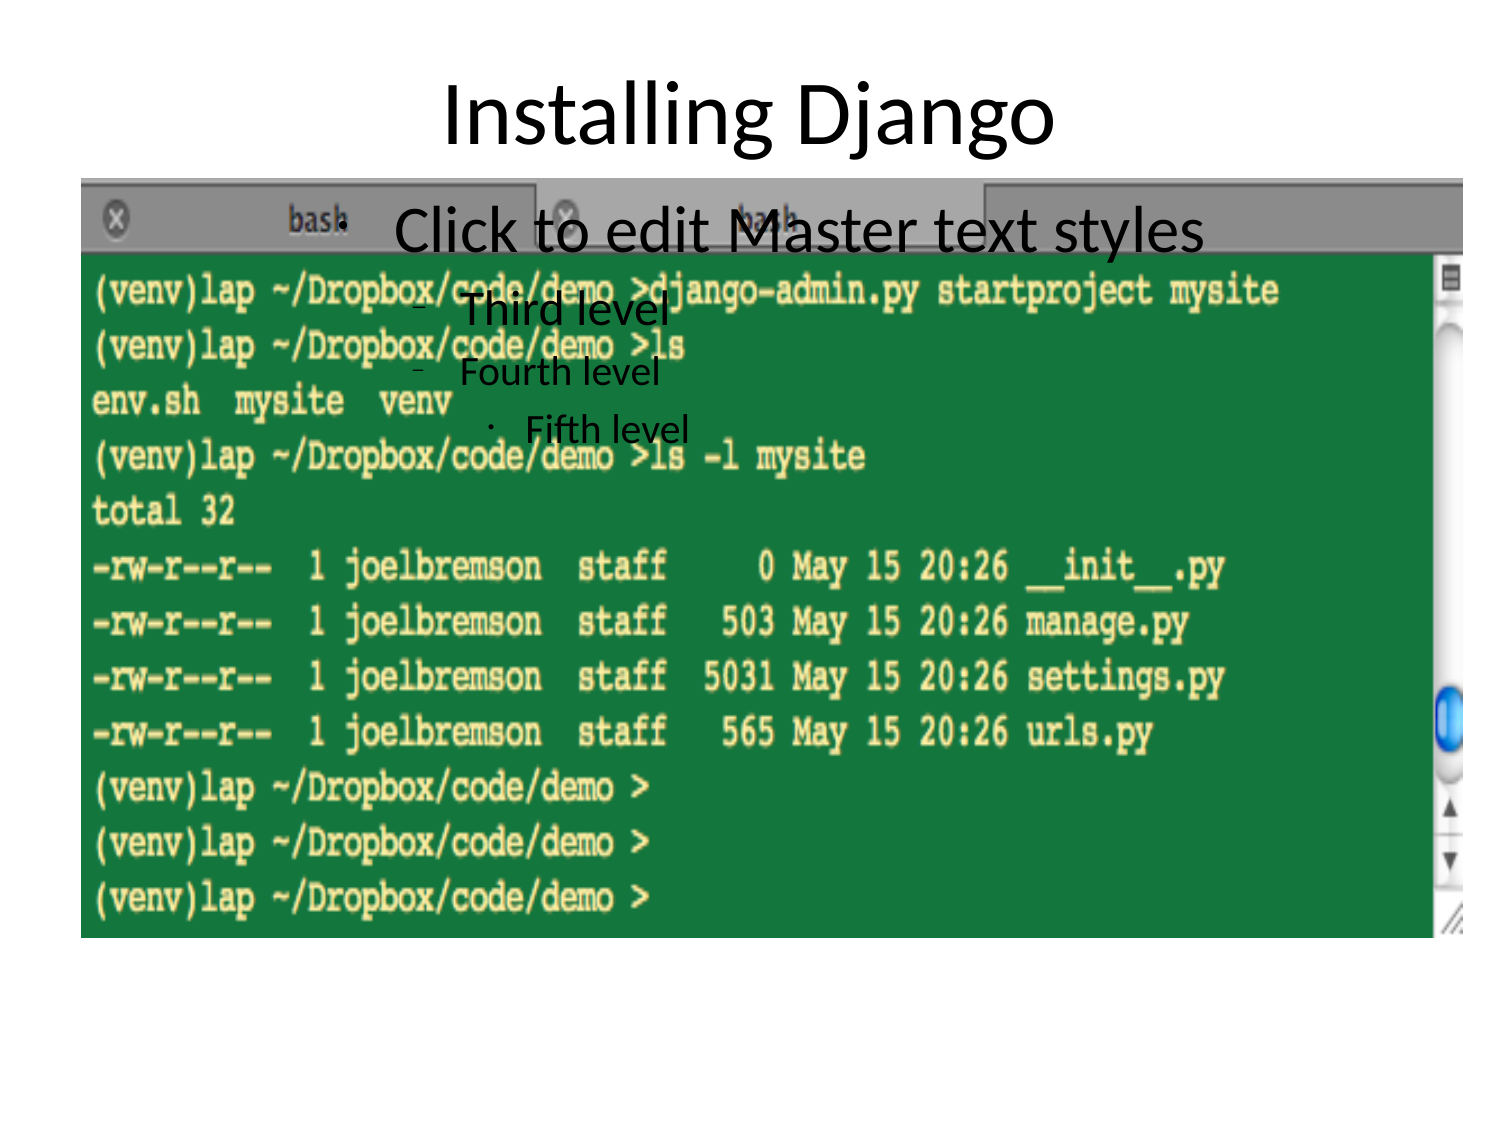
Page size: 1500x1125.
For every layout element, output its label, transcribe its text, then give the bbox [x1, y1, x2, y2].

title Installing Django [75, 45, 1425, 233]
picture [81, 178, 1463, 938]
